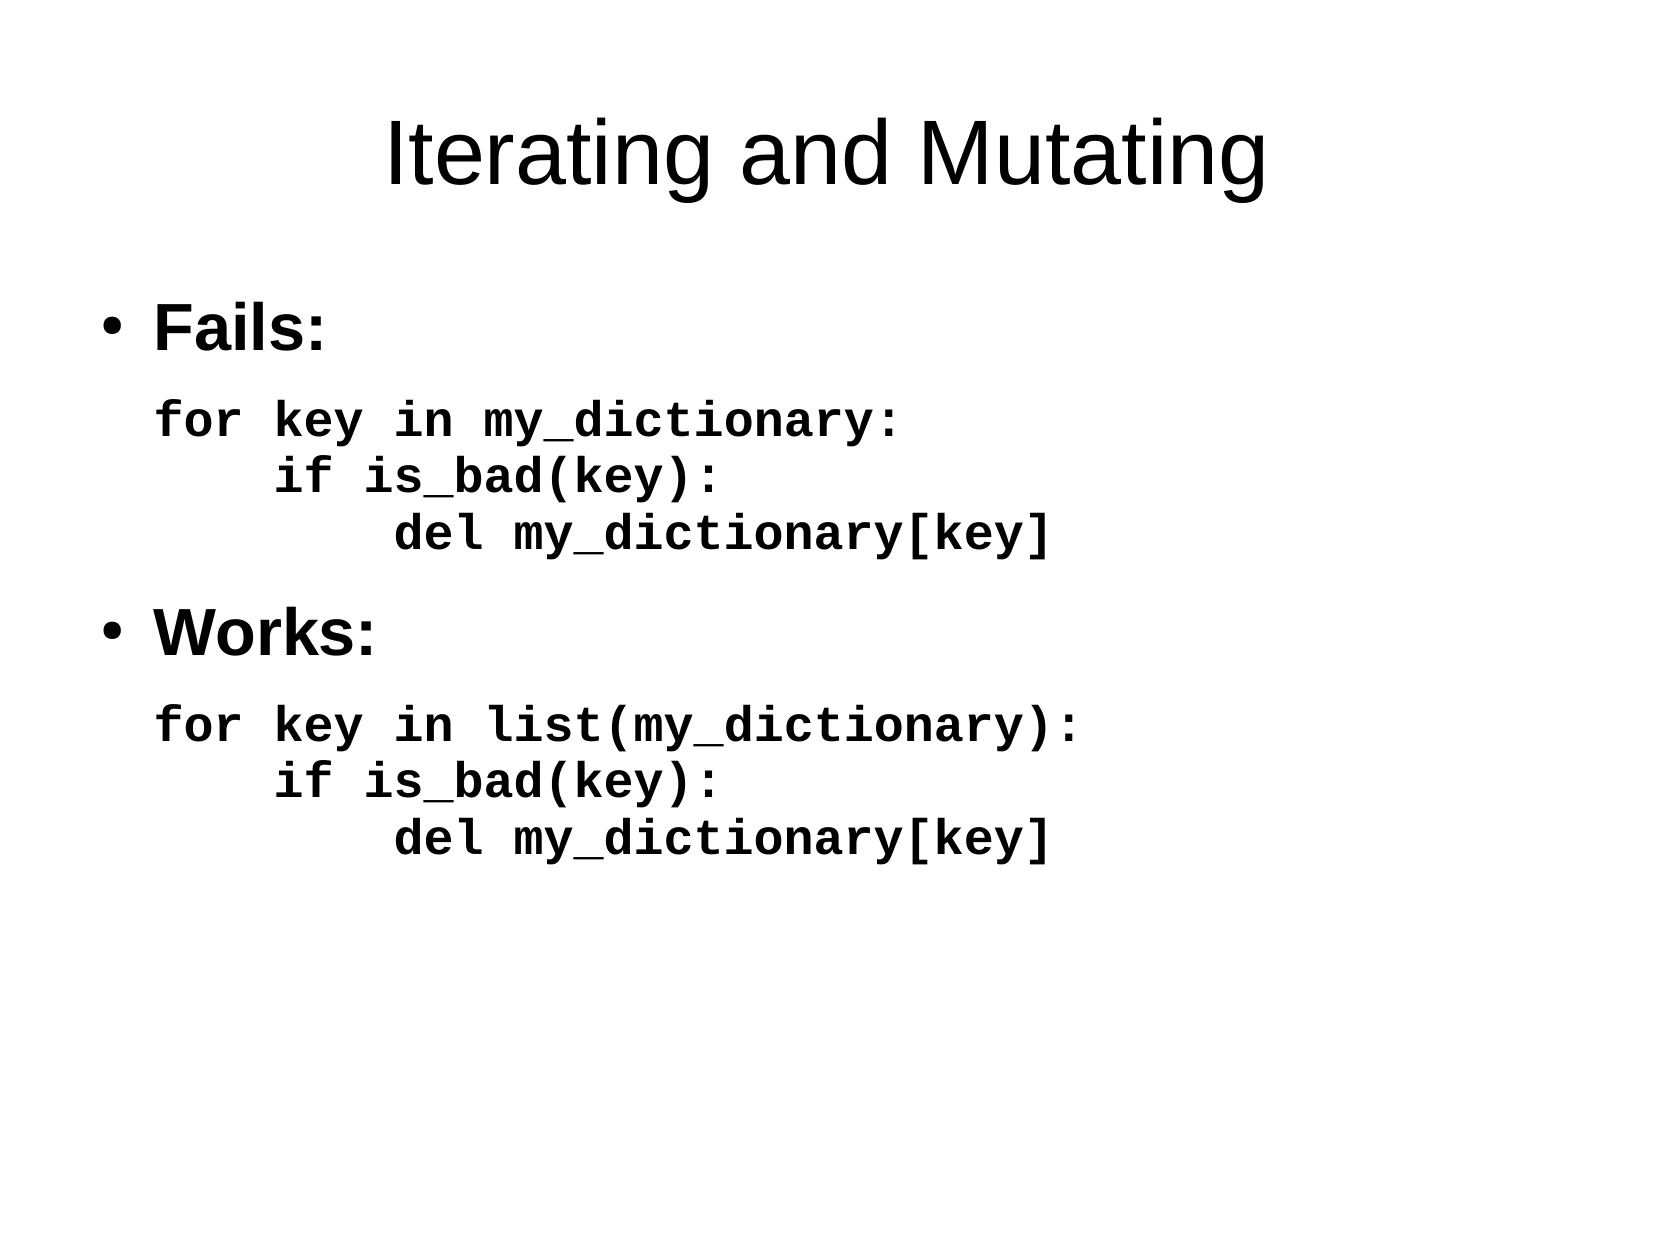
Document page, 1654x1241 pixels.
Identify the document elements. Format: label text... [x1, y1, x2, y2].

list Fails: for key in my_dictionary: if is_bad(key): del my_dictionary[key] Works: for key in list(my_dictionary): if is_bad(key): del my_dictionary[key] [82, 290, 1571, 1010]
title Iterating and Mutating [82, 49, 1571, 257]
